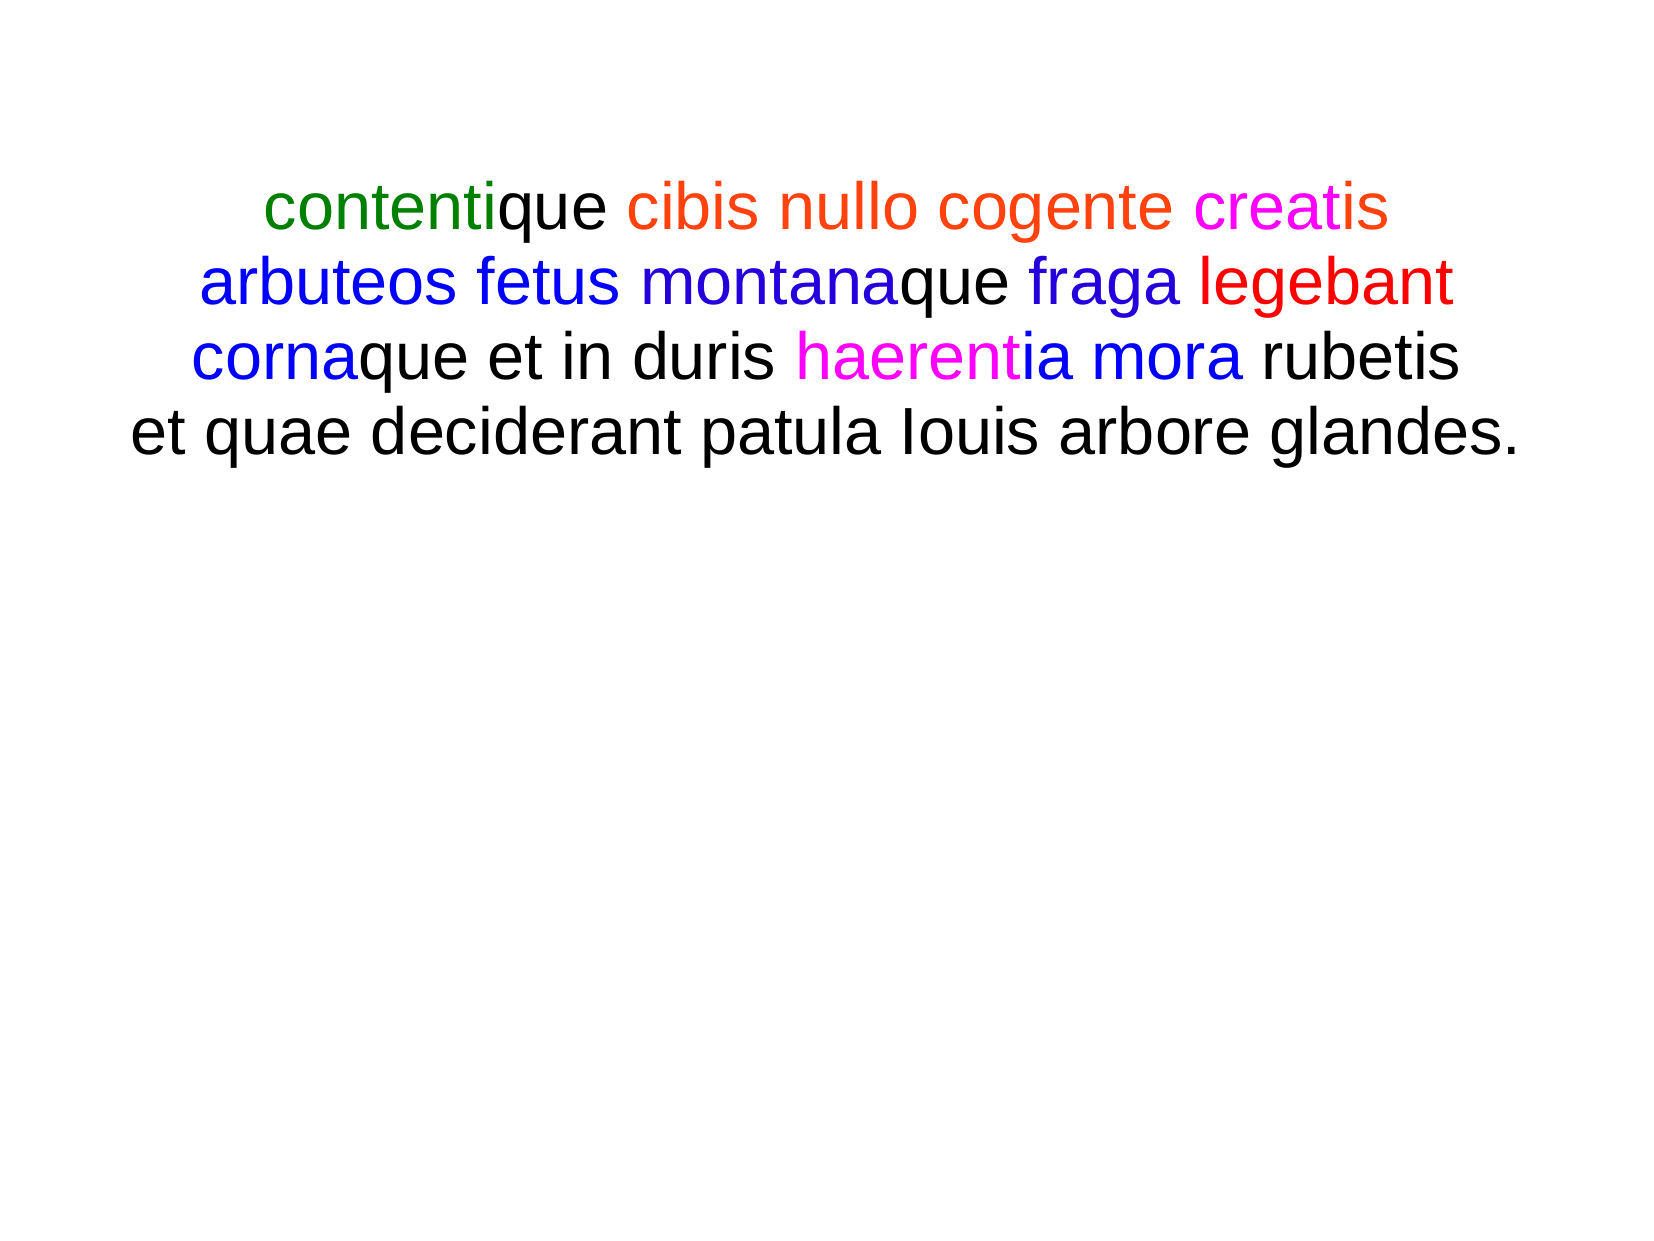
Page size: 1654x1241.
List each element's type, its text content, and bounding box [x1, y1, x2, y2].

title contentique cibis nullo cogente creatis arbuteos fetus montanaque fraga legebant cornaque et in duris haerentia mora rubetis et quae deciderant patula Iouis arbore glandes. [47, 35, 1607, 603]
